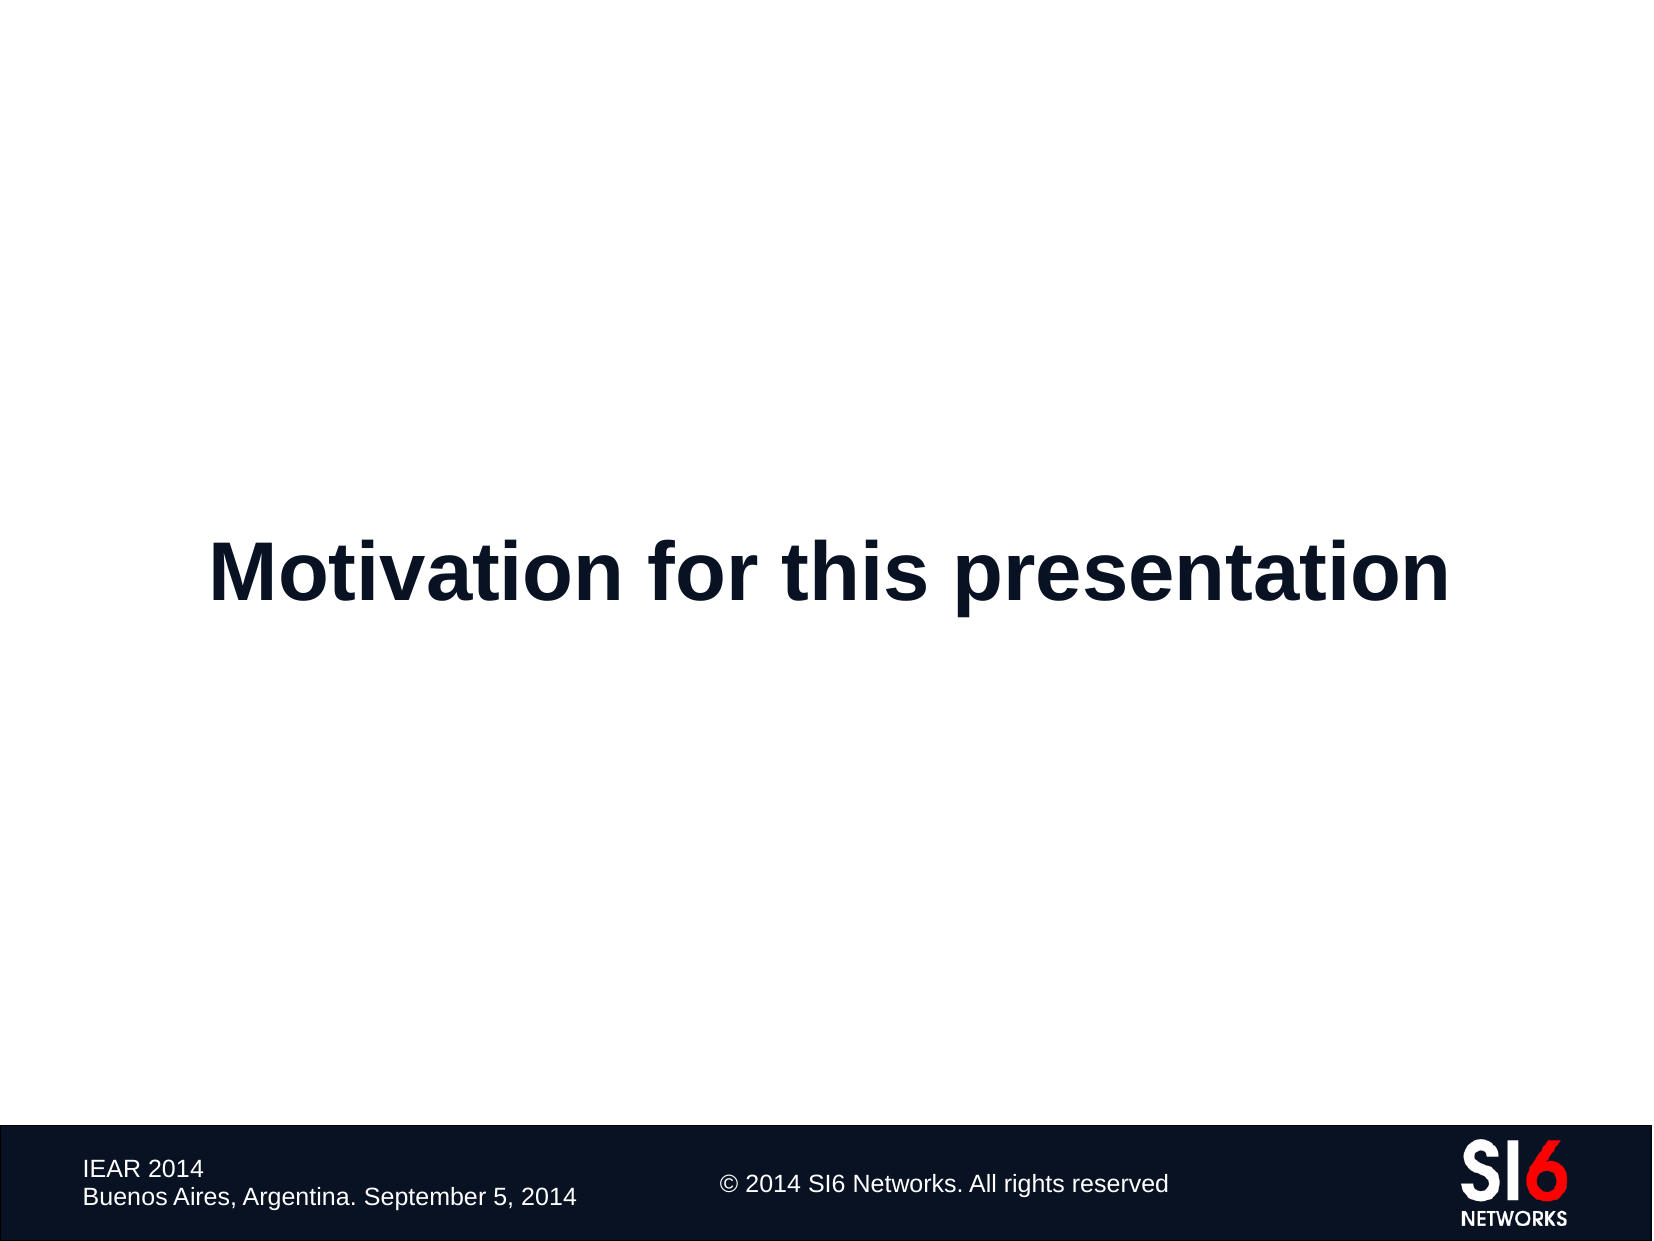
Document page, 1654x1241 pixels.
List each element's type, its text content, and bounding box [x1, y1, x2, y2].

picture [1461, 1139, 1567, 1226]
title Motivation for this presentation [86, 467, 1576, 676]
